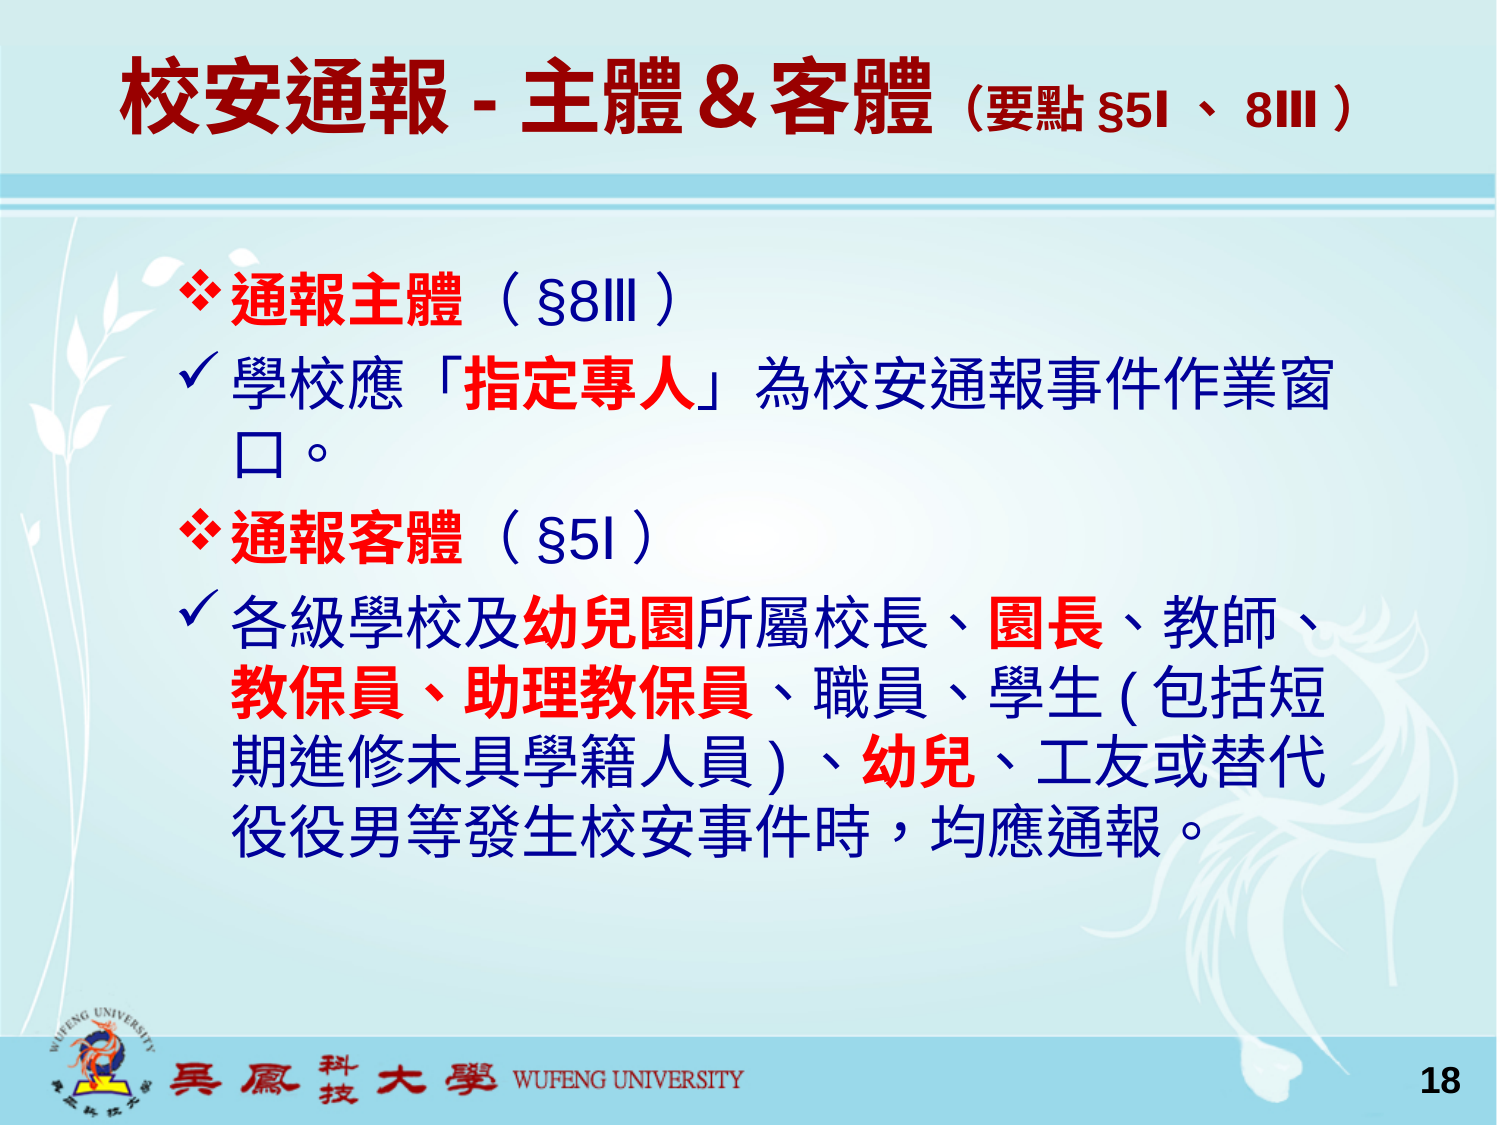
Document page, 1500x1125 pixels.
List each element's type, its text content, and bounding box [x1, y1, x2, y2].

picture [0, 188, 1500, 1125]
list 通報主體（§8Ⅲ） 學校應「指定專人」為校安通報事件作業窗口。 通報客體（§5Ⅰ） 各級學校及幼兒園所屬校長、園長、教師、教保員、助理教保員、職員、學生(包括短期進修未具學籍人員)、幼兒、工友或替代役役男等發生校安事件時，均應通報。 [159, 255, 1388, 998]
title 校安通報-主體＆客體（要點§5Ⅰ、8Ⅲ） [0, 0, 1500, 188]
text_box <number> [1126, 1048, 1477, 1125]
